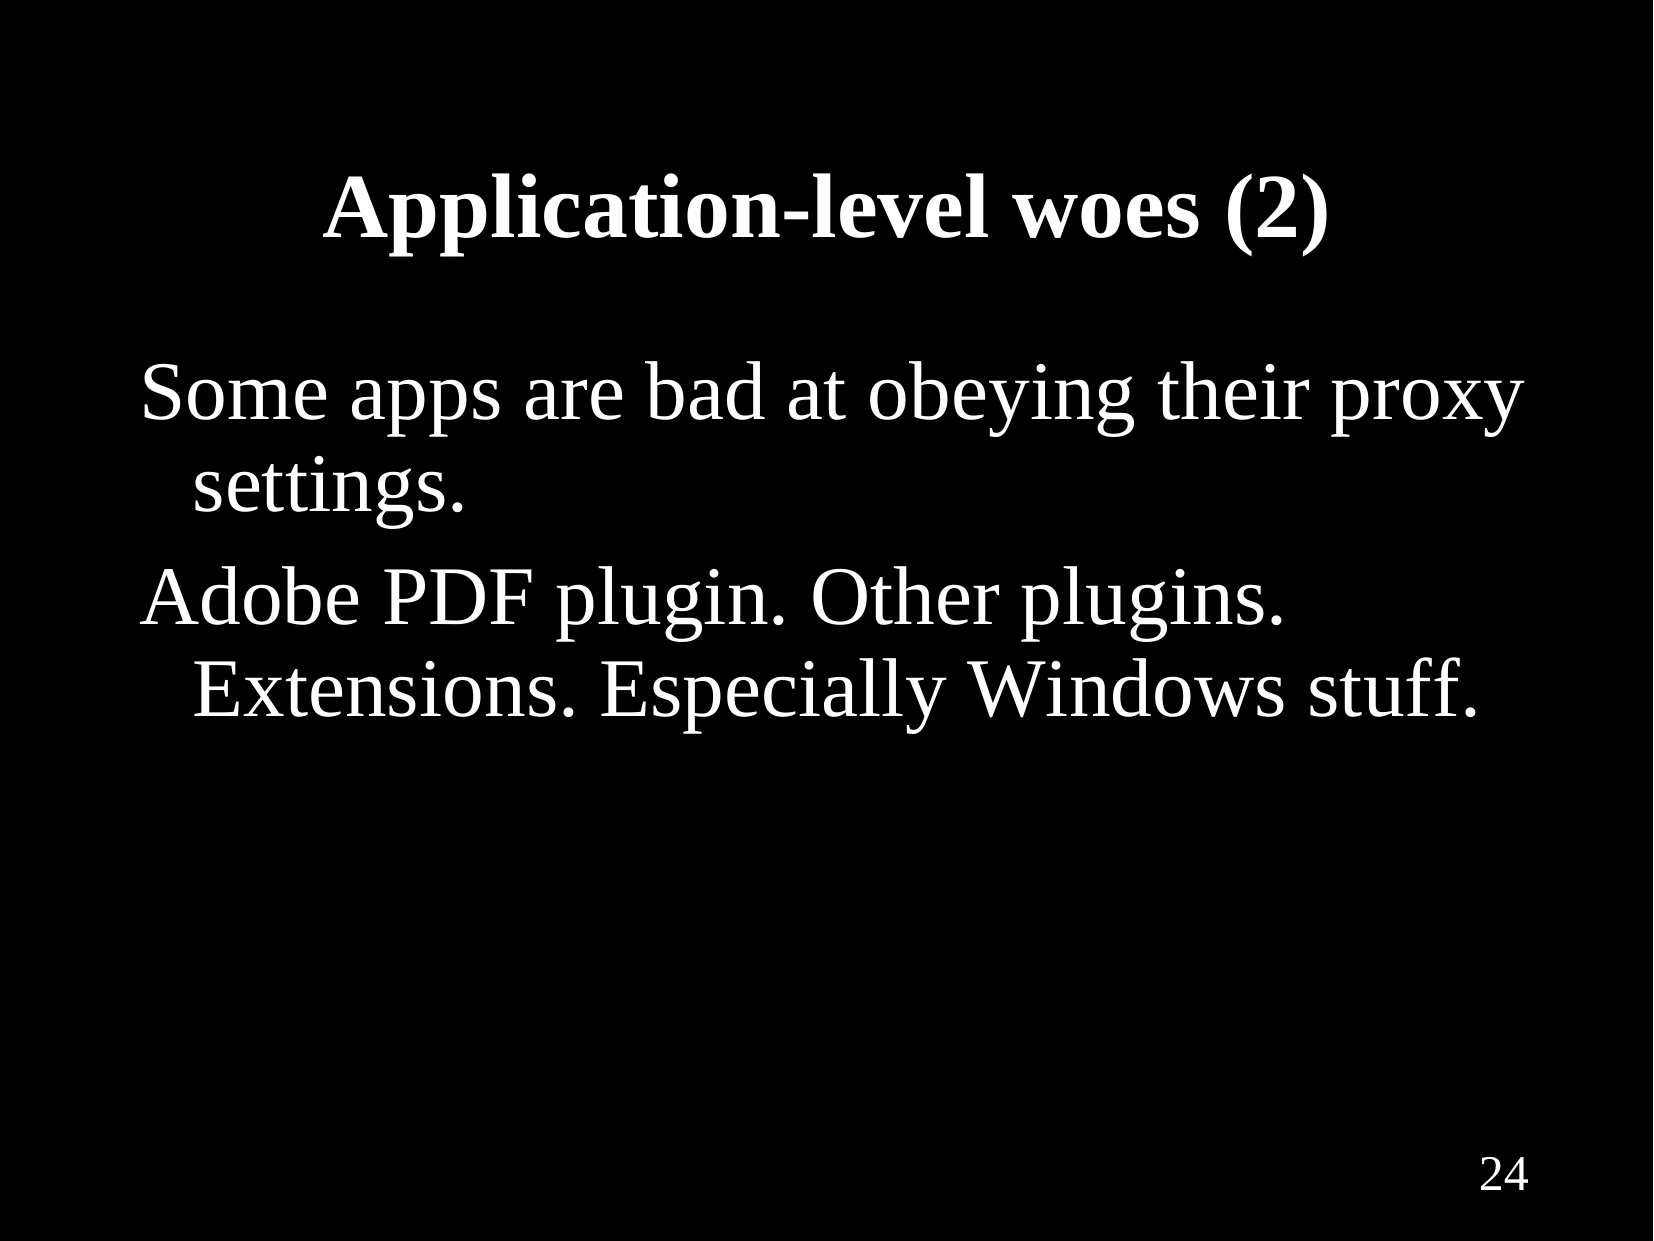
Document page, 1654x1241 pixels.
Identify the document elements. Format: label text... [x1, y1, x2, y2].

list Some apps are bad at obeying their proxy settings. Adobe PDF plugin. Other plugins. Extensions. Especially Windows stuff. [121, 344, 1534, 1127]
title Application-level woes (2) [121, 102, 1534, 311]
